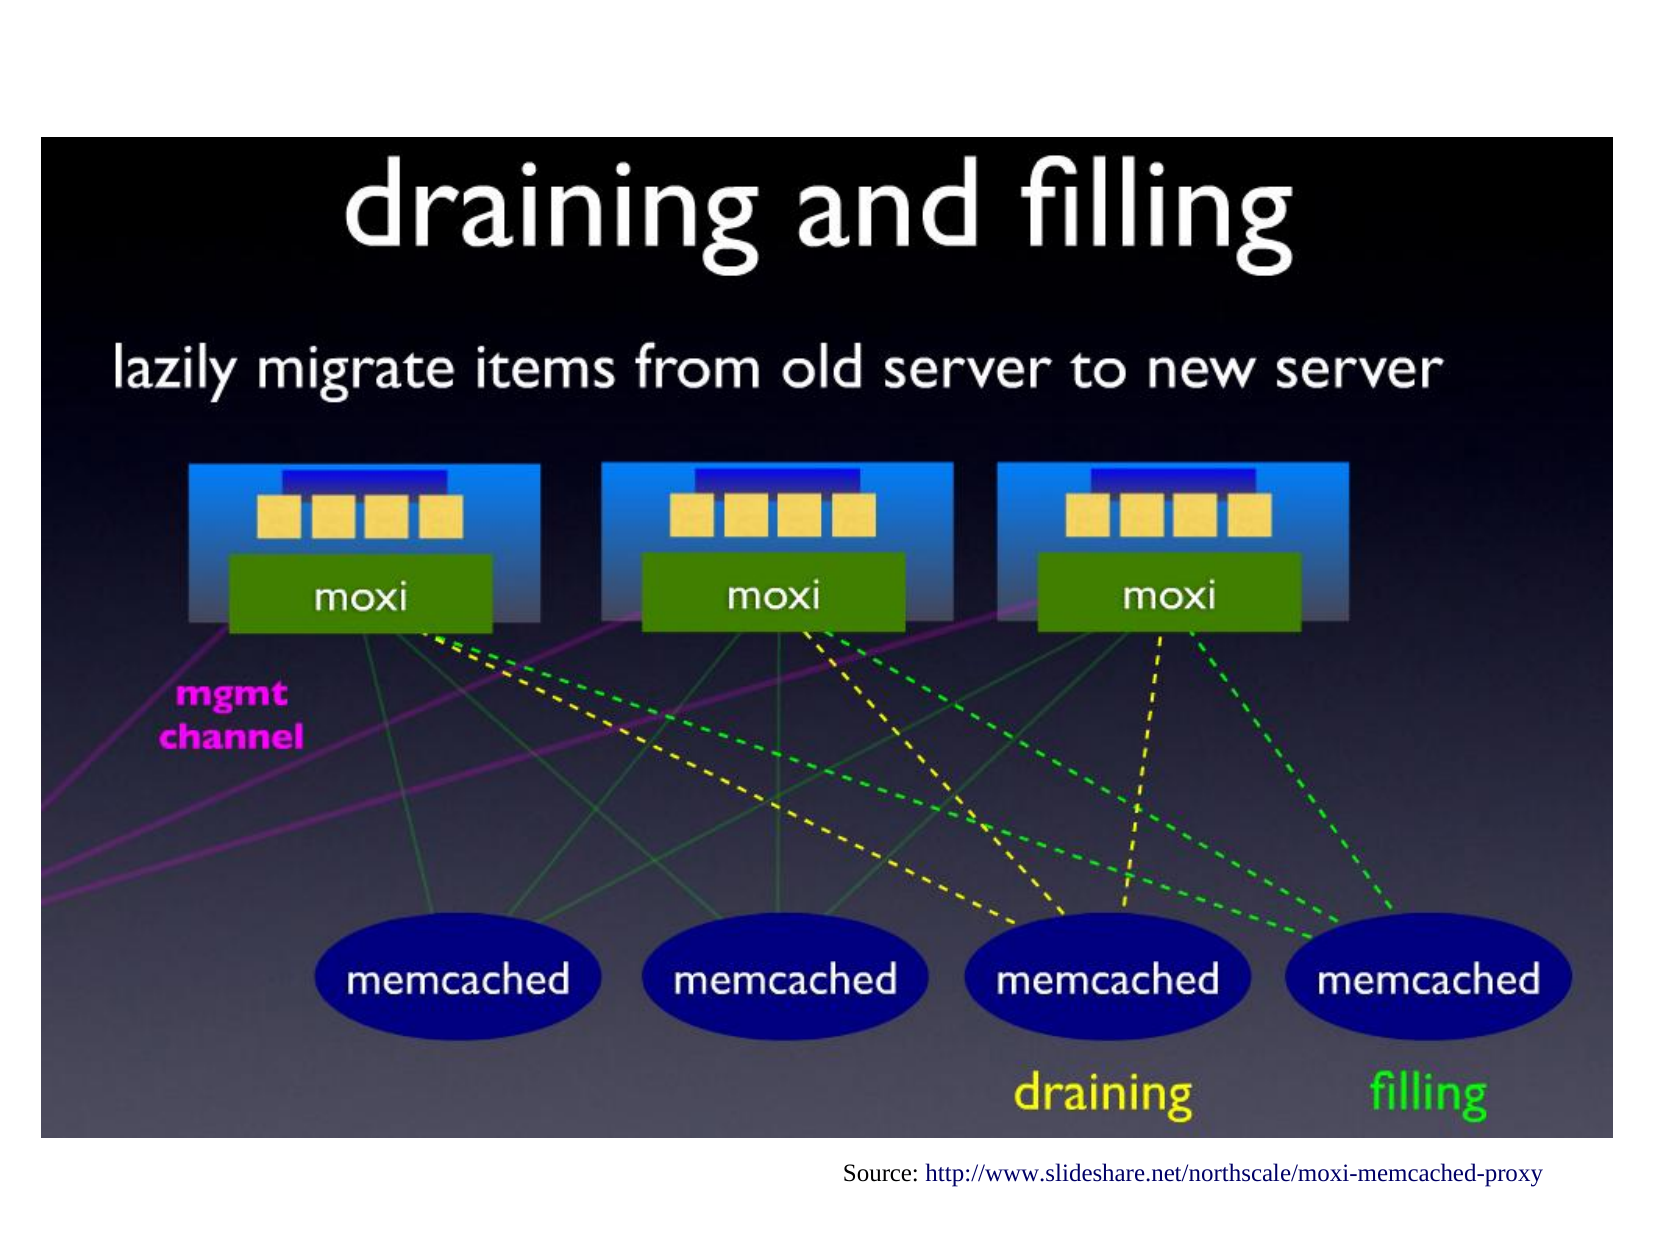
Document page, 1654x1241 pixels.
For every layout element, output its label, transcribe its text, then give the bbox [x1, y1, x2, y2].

text_box Source: http://www.slideshare.net/northscale/moxi-memcached-proxy [828, 1149, 1559, 1195]
picture [41, 137, 1613, 1138]
